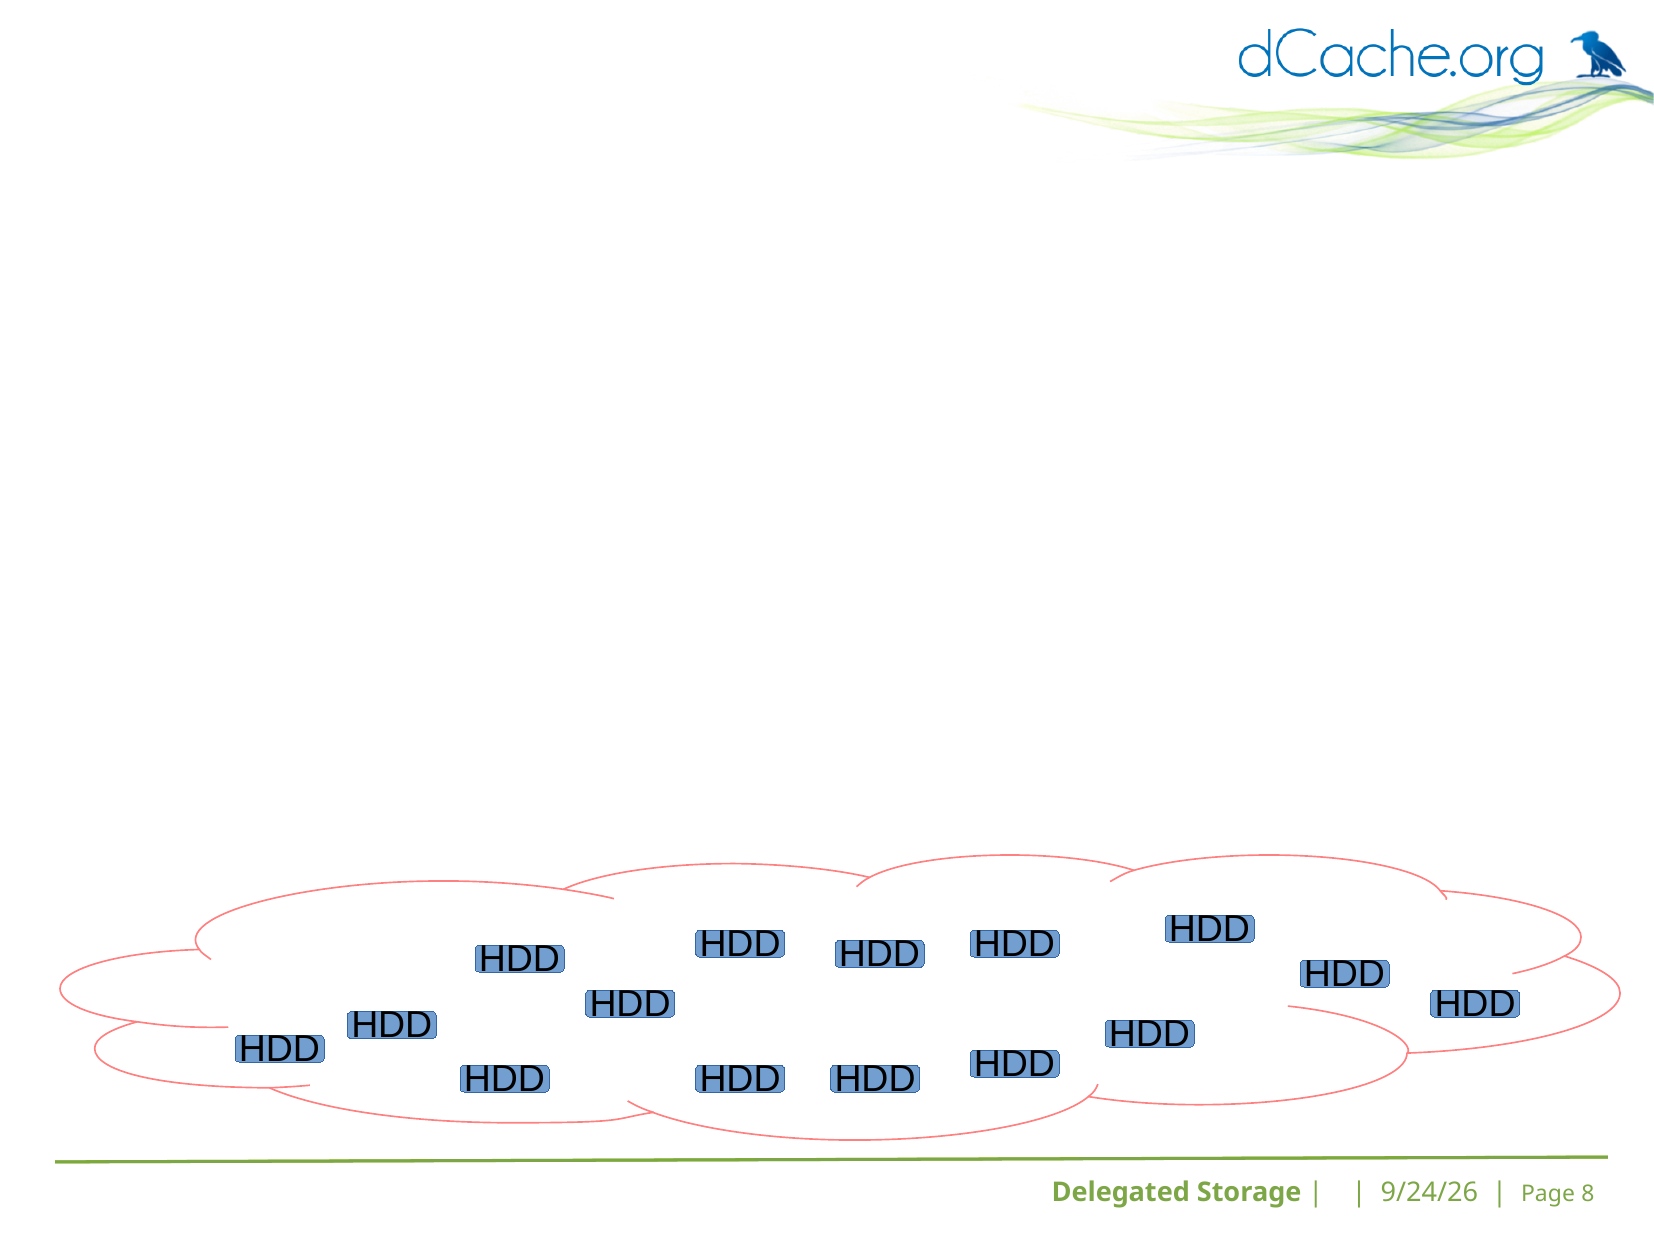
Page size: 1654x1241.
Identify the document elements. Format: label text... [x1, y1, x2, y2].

text_box HDD [1364, 963, 1379, 983]
text_box HDD [1495, 993, 1510, 1013]
text_box HDD [733, 1068, 748, 1088]
text_box HDD [970, 1050, 1060, 1078]
text_box HDD [841, 1065, 855, 1076]
text_box HDD [1142, 1023, 1157, 1043]
text_box HDD [539, 948, 554, 968]
text_box HDD [1441, 990, 1455, 1001]
text_box HDD [596, 990, 610, 1001]
text_box HDD [475, 945, 565, 973]
text_box HDD [512, 948, 527, 968]
text_box HDD [385, 1014, 400, 1034]
text_box HDD [899, 943, 914, 963]
text_box HDD [650, 993, 665, 1013]
text_box HDD [1300, 960, 1390, 988]
text_box HDD [1034, 933, 1049, 953]
text_box HDD [1034, 1053, 1049, 1073]
text_box HDD [235, 1035, 325, 1063]
text_box HDD [733, 933, 748, 953]
text_box HDD [358, 1011, 372, 1022]
text_box HDD [485, 945, 499, 956]
text_box HDD [1468, 993, 1483, 1013]
text_box HDD [524, 1068, 539, 1088]
text_box HDD [695, 1065, 785, 1093]
text_box HDD [706, 930, 720, 941]
text_box HDD [872, 943, 887, 963]
text_box HDD [1229, 918, 1244, 938]
text_box HDD [706, 1065, 720, 1076]
text_box HDD [347, 1011, 437, 1039]
text_box HDD [272, 1038, 287, 1058]
text_box HDD [1105, 1020, 1195, 1048]
text_box HDD [980, 1050, 994, 1061]
text_box HDD [1430, 990, 1520, 1018]
text_box HDD [460, 1065, 550, 1093]
text_box HDD [1337, 963, 1352, 983]
text_box HDD [868, 1068, 883, 1088]
text_box HDD [497, 1068, 512, 1088]
text_box HDD [895, 1068, 910, 1088]
text_box HDD [299, 1038, 314, 1058]
text_box HDD [1310, 960, 1324, 971]
text_box HDD [470, 1065, 484, 1076]
text_box HDD [980, 930, 994, 941]
picture [956, 16, 1654, 169]
text_box HDD [623, 993, 638, 1013]
text_box HDD [585, 990, 675, 1018]
text_box HDD [970, 930, 1060, 958]
text_box HDD [1115, 1020, 1129, 1031]
text_box HDD [412, 1014, 427, 1034]
text_box HDD [845, 940, 859, 951]
text_box HDD [760, 933, 775, 953]
text_box HDD [1007, 933, 1022, 953]
text_box HDD [1175, 915, 1189, 926]
text_box HDD [835, 940, 925, 968]
text_box HDD [830, 1065, 920, 1093]
text_box HDD [245, 1035, 259, 1046]
text_box HDD [1202, 918, 1217, 938]
text_box HDD [760, 1068, 775, 1088]
text_box [60, 855, 1621, 1141]
text_box HDD [1007, 1053, 1022, 1073]
text_box HDD [695, 930, 785, 958]
text_box HDD [1165, 915, 1255, 943]
text_box HDD [1169, 1023, 1184, 1043]
